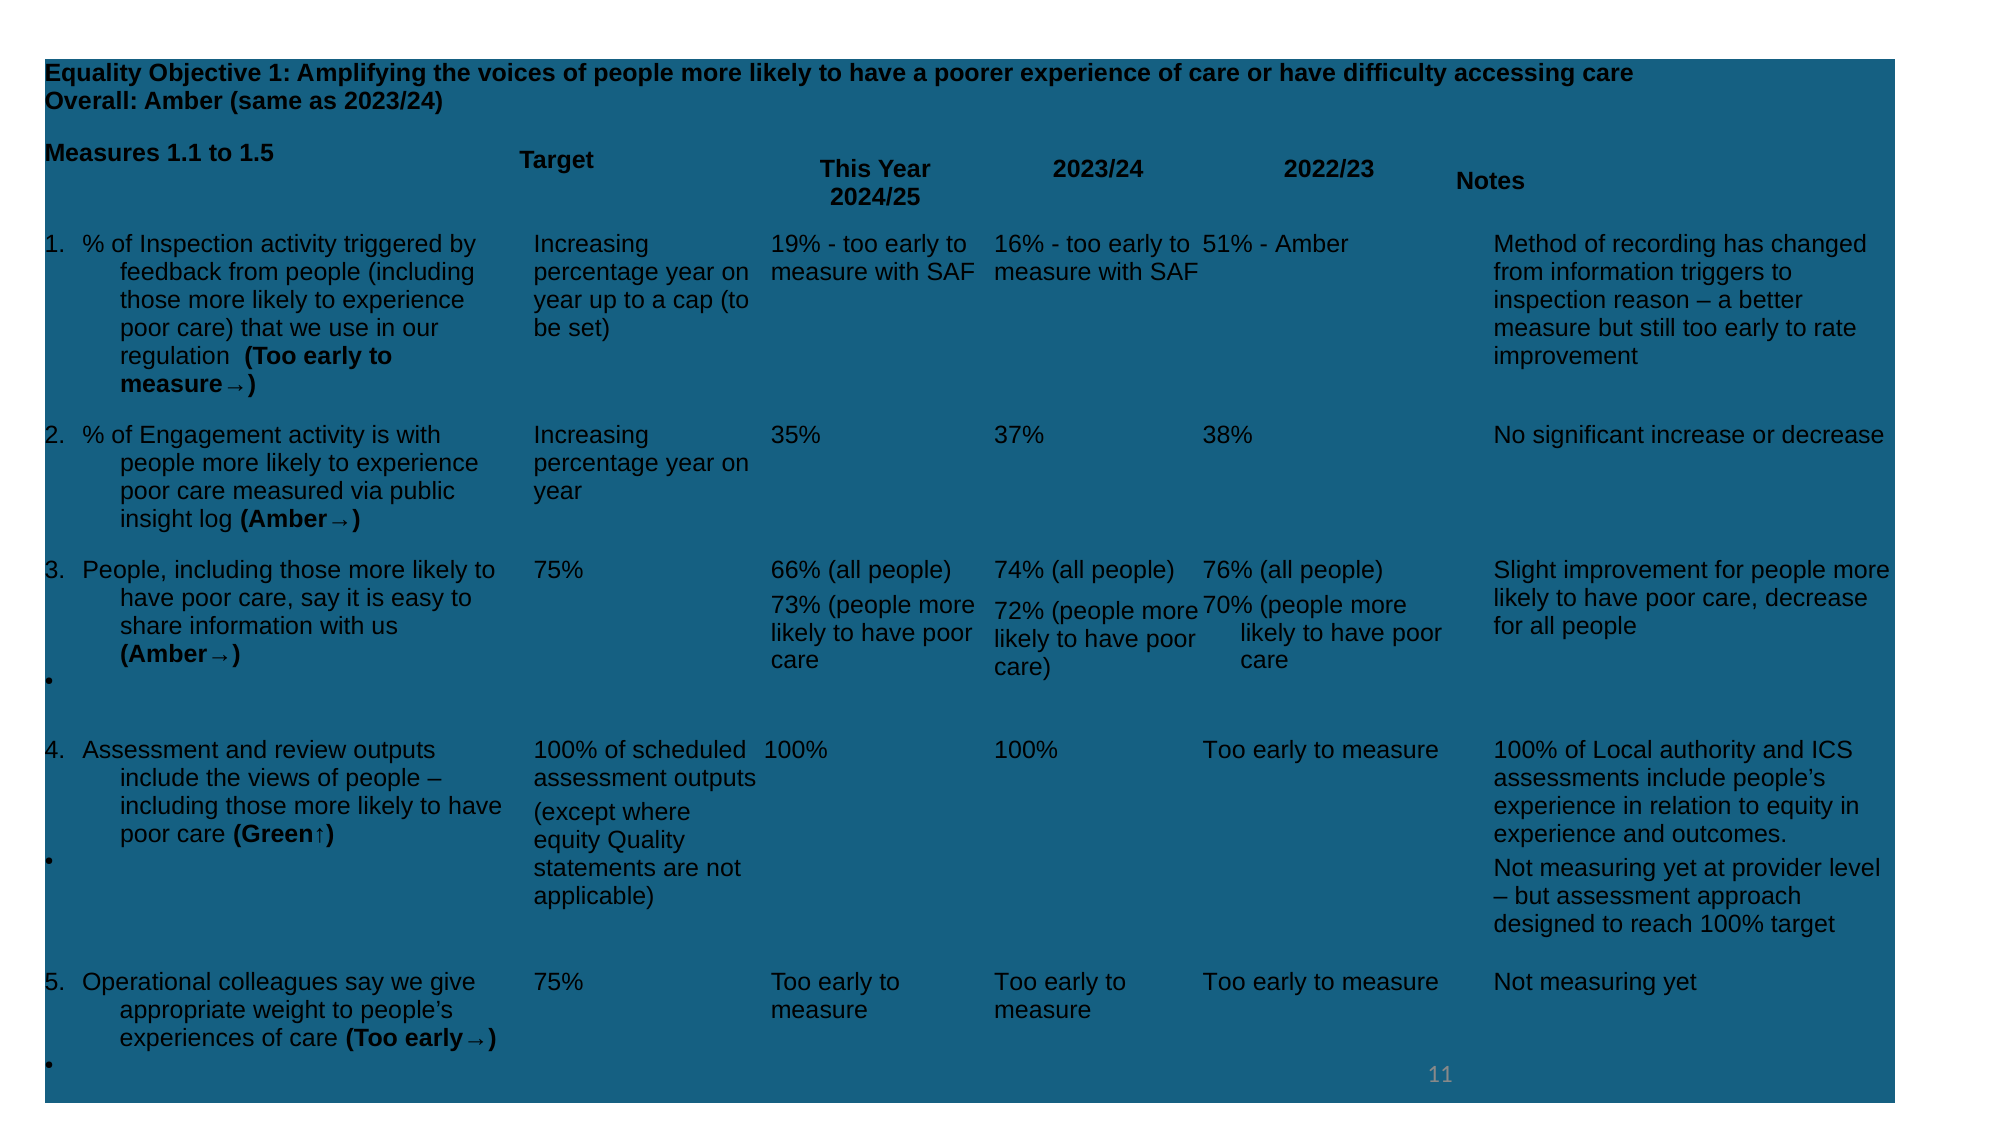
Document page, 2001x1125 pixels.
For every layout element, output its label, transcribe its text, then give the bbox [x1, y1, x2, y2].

table_cell 35% [757, 421, 994, 556]
table_cell Too early to measure [994, 968, 1203, 1103]
table_cell 37% [994, 421, 1203, 556]
table_cell No significant increase or decrease [1456, 421, 1895, 556]
table_cell Too early to measure [757, 968, 994, 1103]
table_cell 75% [519, 556, 757, 736]
table_cell 76% (all people) 70% (people more likely to have poor care [1203, 556, 1456, 736]
table_cell 100% of Local authority and ICS assessments include people’s experience in relation to equity in experience and outcomes. Not measuring yet at provider level – but assessment approach designed to reach 100% target [1456, 736, 1895, 968]
table_cell 2022/23 [1203, 139, 1456, 230]
table_cell 16% - too early to measure with SAF [994, 230, 1203, 421]
table_cell Not measuring yet [1456, 968, 1895, 1103]
table_cell Increasing percentage year on year up to a cap (to be set) [519, 230, 757, 421]
table_cell 74% (all people) 72% (people more likely to have poor care) [994, 556, 1203, 736]
table_cell 100% of scheduled assessment outputs (except where equity Quality statements are not applicable) [519, 736, 757, 968]
table_cell Assessment and review outputs include the views of people – including those more likely to have poor care (Green↑) [45, 736, 519, 968]
title Measures of Success by Equality Objective 2022/25 EO1 [30, 17, 1233, 101]
table_cell Too early to measure [1203, 736, 1456, 968]
table_cell % of Inspection activity triggered by feedback from people (including those more likely to experience poor care) that we use in our regulation (Too early to measure→) [45, 230, 519, 421]
table_cell 66% (all people) 73% (people more likely to have poor care [757, 556, 994, 736]
table_cell Measures 1.1 to 1.5 [45, 139, 519, 230]
table_cell Method of recording has changed from information triggers to inspection reason – a better measure but still too early to rate improvement [1456, 230, 1895, 421]
table_cell 19% - too early to measure with SAF [757, 230, 994, 421]
table_cell Too early to measure [1203, 968, 1456, 1103]
table_cell 51% - Amber [1203, 230, 1456, 421]
table_cell Notes [1456, 139, 1895, 230]
table_cell 38% [1203, 421, 1456, 556]
table_cell Operational colleagues say we give appropriate weight to people’s experiences of care (Too early→) [45, 968, 519, 1103]
table_cell 100% [757, 736, 994, 968]
table_cell % of Engagement activity is with people more likely to experience poor care measured via public insight log (Amber→) [45, 421, 519, 556]
table_cell People, including those more likely to have poor care, say it is easy to share information with us (Amber→) [45, 556, 519, 736]
table_cell 75% [519, 968, 757, 1103]
text_box 11 [1412, 1042, 1863, 1103]
table_header Equality Objective 1: Amplifying the voices of people more likely to have a poorer experience of care or have difficulty accessing care Overall: Amber (same as 2023/24) [45, 59, 1895, 139]
table_cell Increasing percentage year on year [519, 421, 757, 556]
table_cell Target [519, 139, 757, 230]
table_cell This Year 2024/25 [757, 139, 994, 230]
table_cell 100% [994, 736, 1203, 968]
table_cell 38% [1203, 427, 1212, 441]
table_cell Slight improvement for people more likely to have poor care, decrease for all people [1456, 556, 1895, 736]
table_cell 2023/24 [994, 139, 1203, 230]
